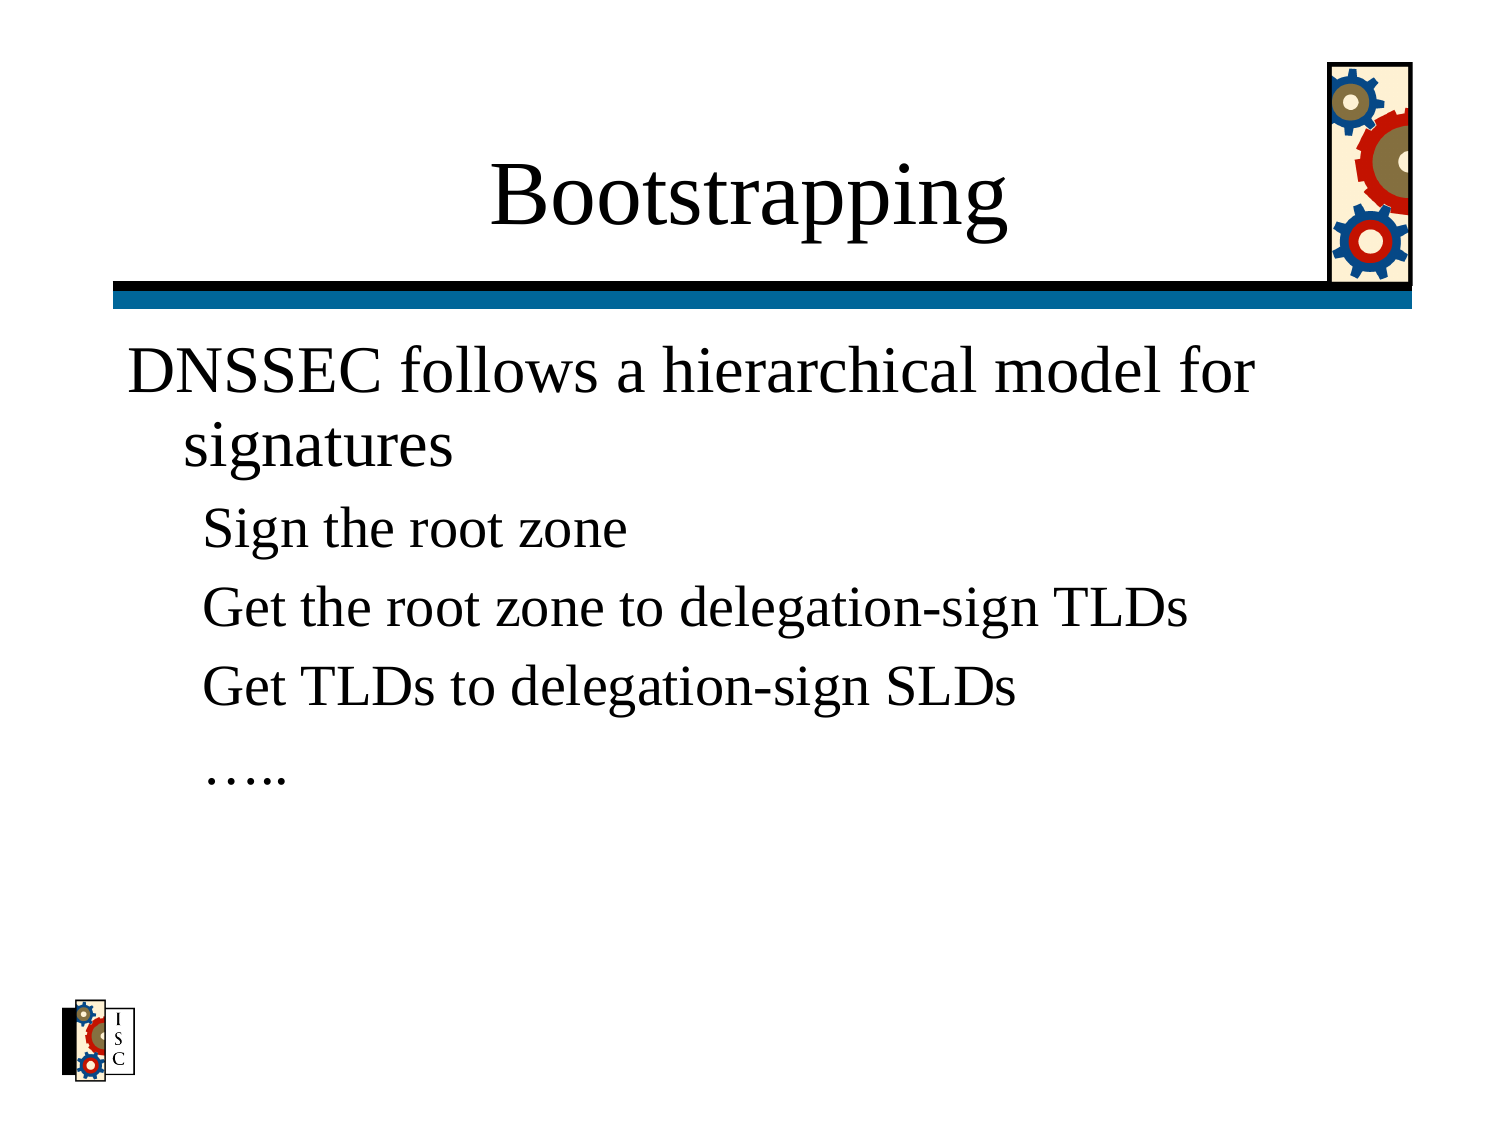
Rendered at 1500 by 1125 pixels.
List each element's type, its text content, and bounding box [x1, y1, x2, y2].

picture [62, 999, 135, 1082]
list DNSSEC follows a hierarchical model for signatures Sign the root zone Get the root zone to delegation-sign TLDs Get TLDs to delegation-sign SLDs ….. [112, 324, 1388, 1001]
title Bootstrapping [112, 99, 1327, 281]
picture [1327, 62, 1413, 286]
